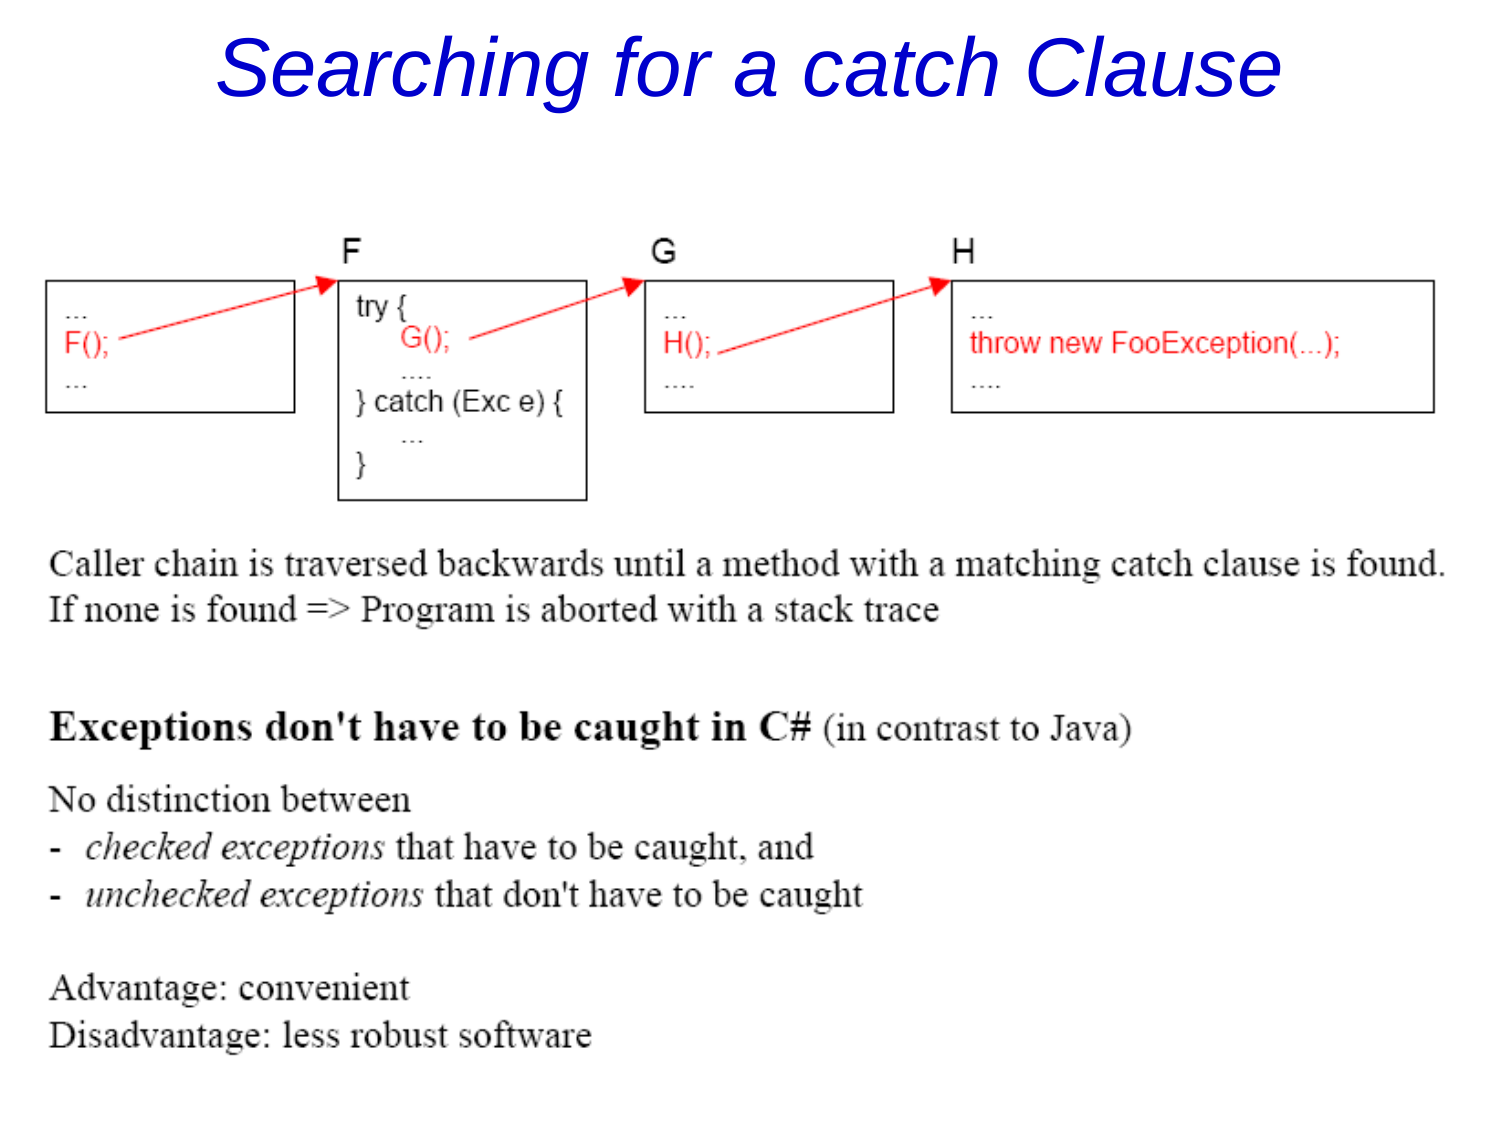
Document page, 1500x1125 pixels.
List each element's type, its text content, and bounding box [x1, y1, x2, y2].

picture [0, 189, 1500, 1079]
title Searching for a catch Clause [112, 0, 1388, 126]
